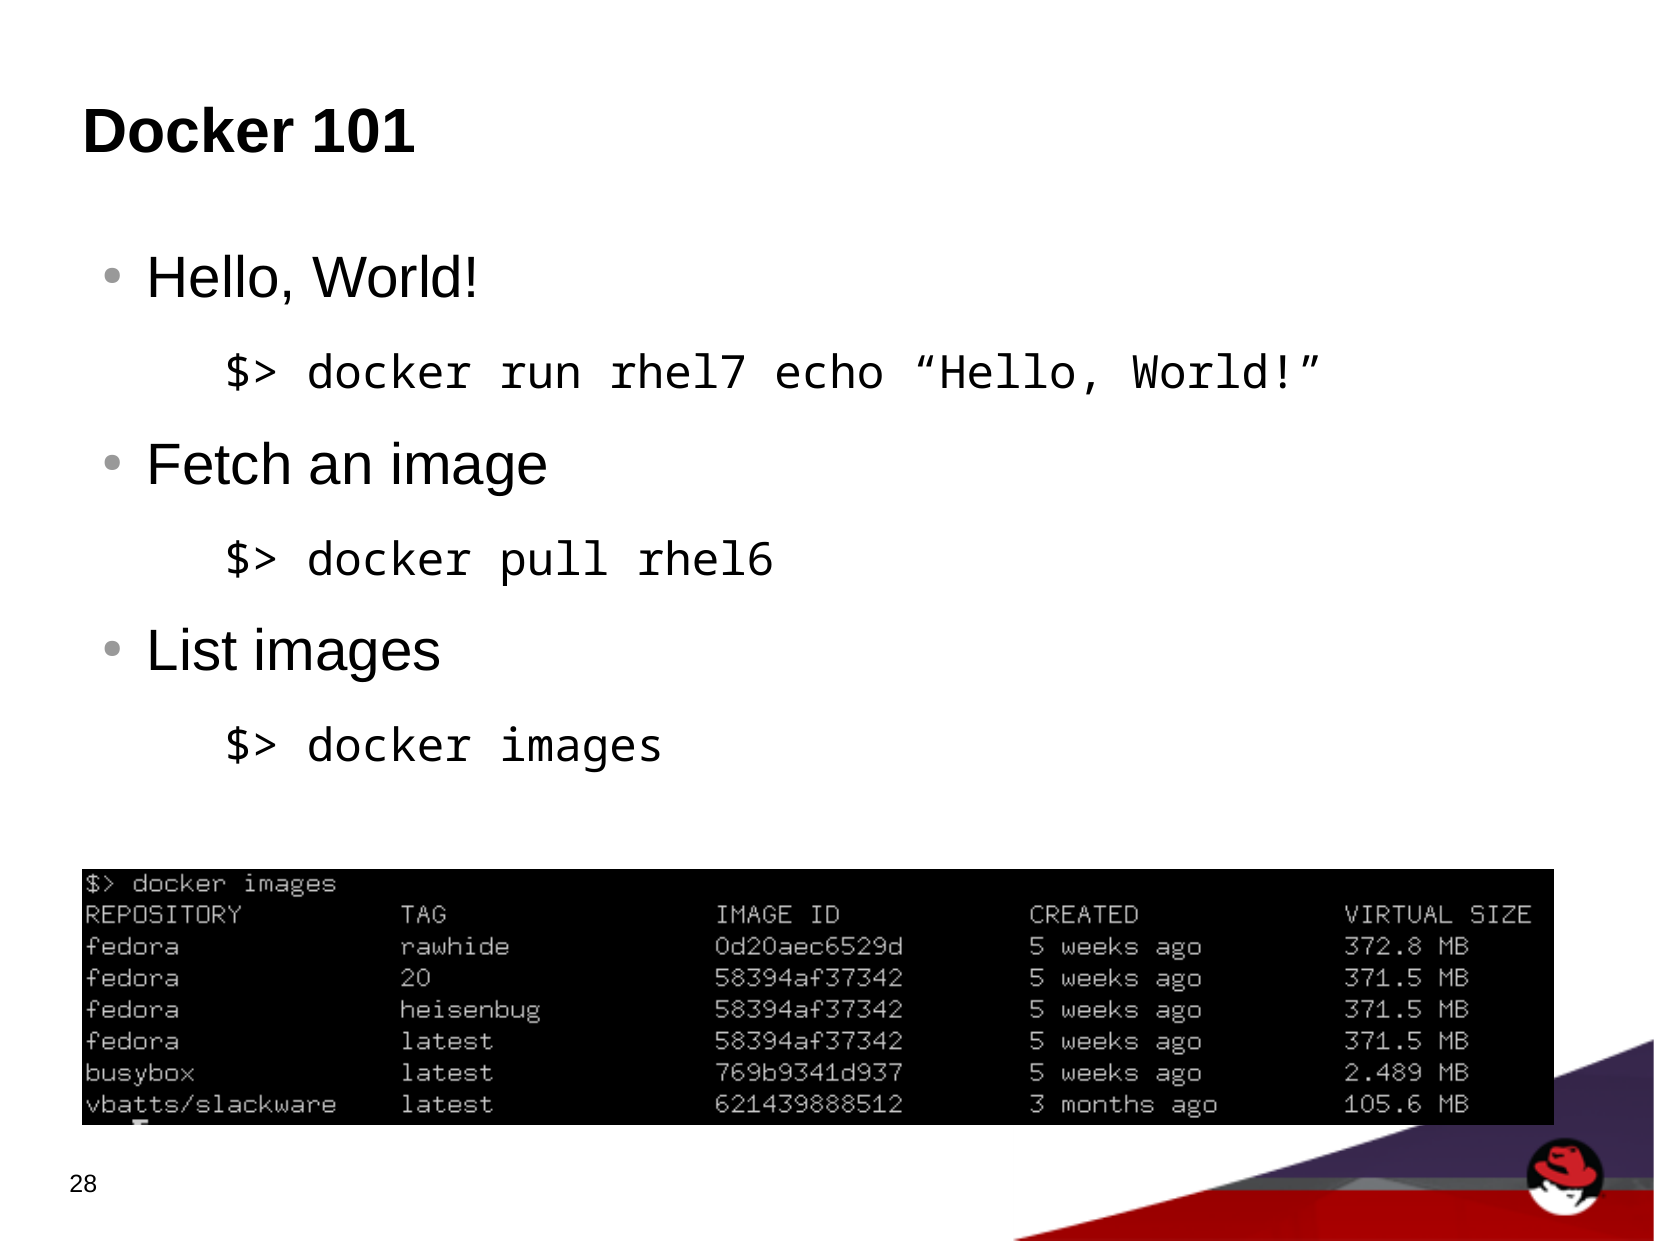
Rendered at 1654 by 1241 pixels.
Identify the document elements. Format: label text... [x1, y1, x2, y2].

list Hello, World! $> docker run rhel7 echo “Hello, World!” Fetch an image $> docker pull rhel6 List images $> docker images [86, 244, 1576, 1039]
title Docker 101 [82, 37, 1571, 226]
picture [82, 869, 1654, 1241]
